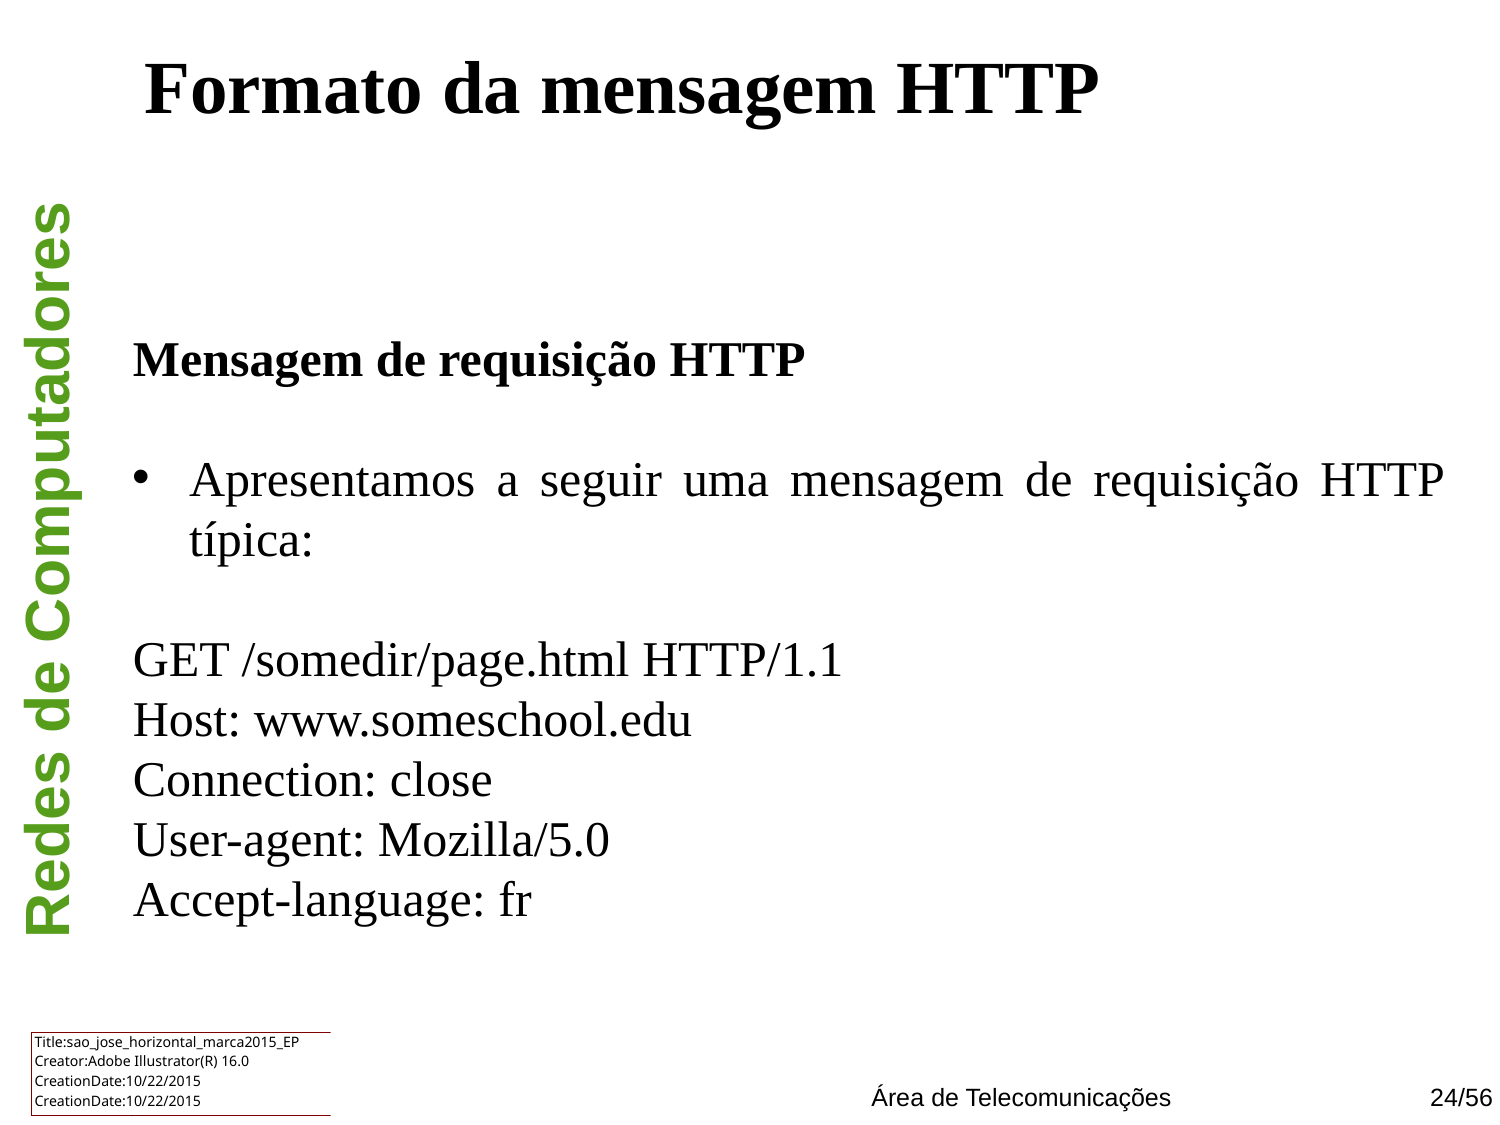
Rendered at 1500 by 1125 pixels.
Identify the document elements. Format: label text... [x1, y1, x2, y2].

text_box Formato da mensagem HTTP [129, 30, 1453, 315]
text_box Mensagem de requisição HTTP Apresentamos a seguir uma mensagem de requisição HTTP típica: GET /somedir/page.html HTTP/1.1 Host: www.someschool.edu Connection: close User-agent: Mozilla/5.0 Accept-language: fr [118, 318, 1459, 1083]
